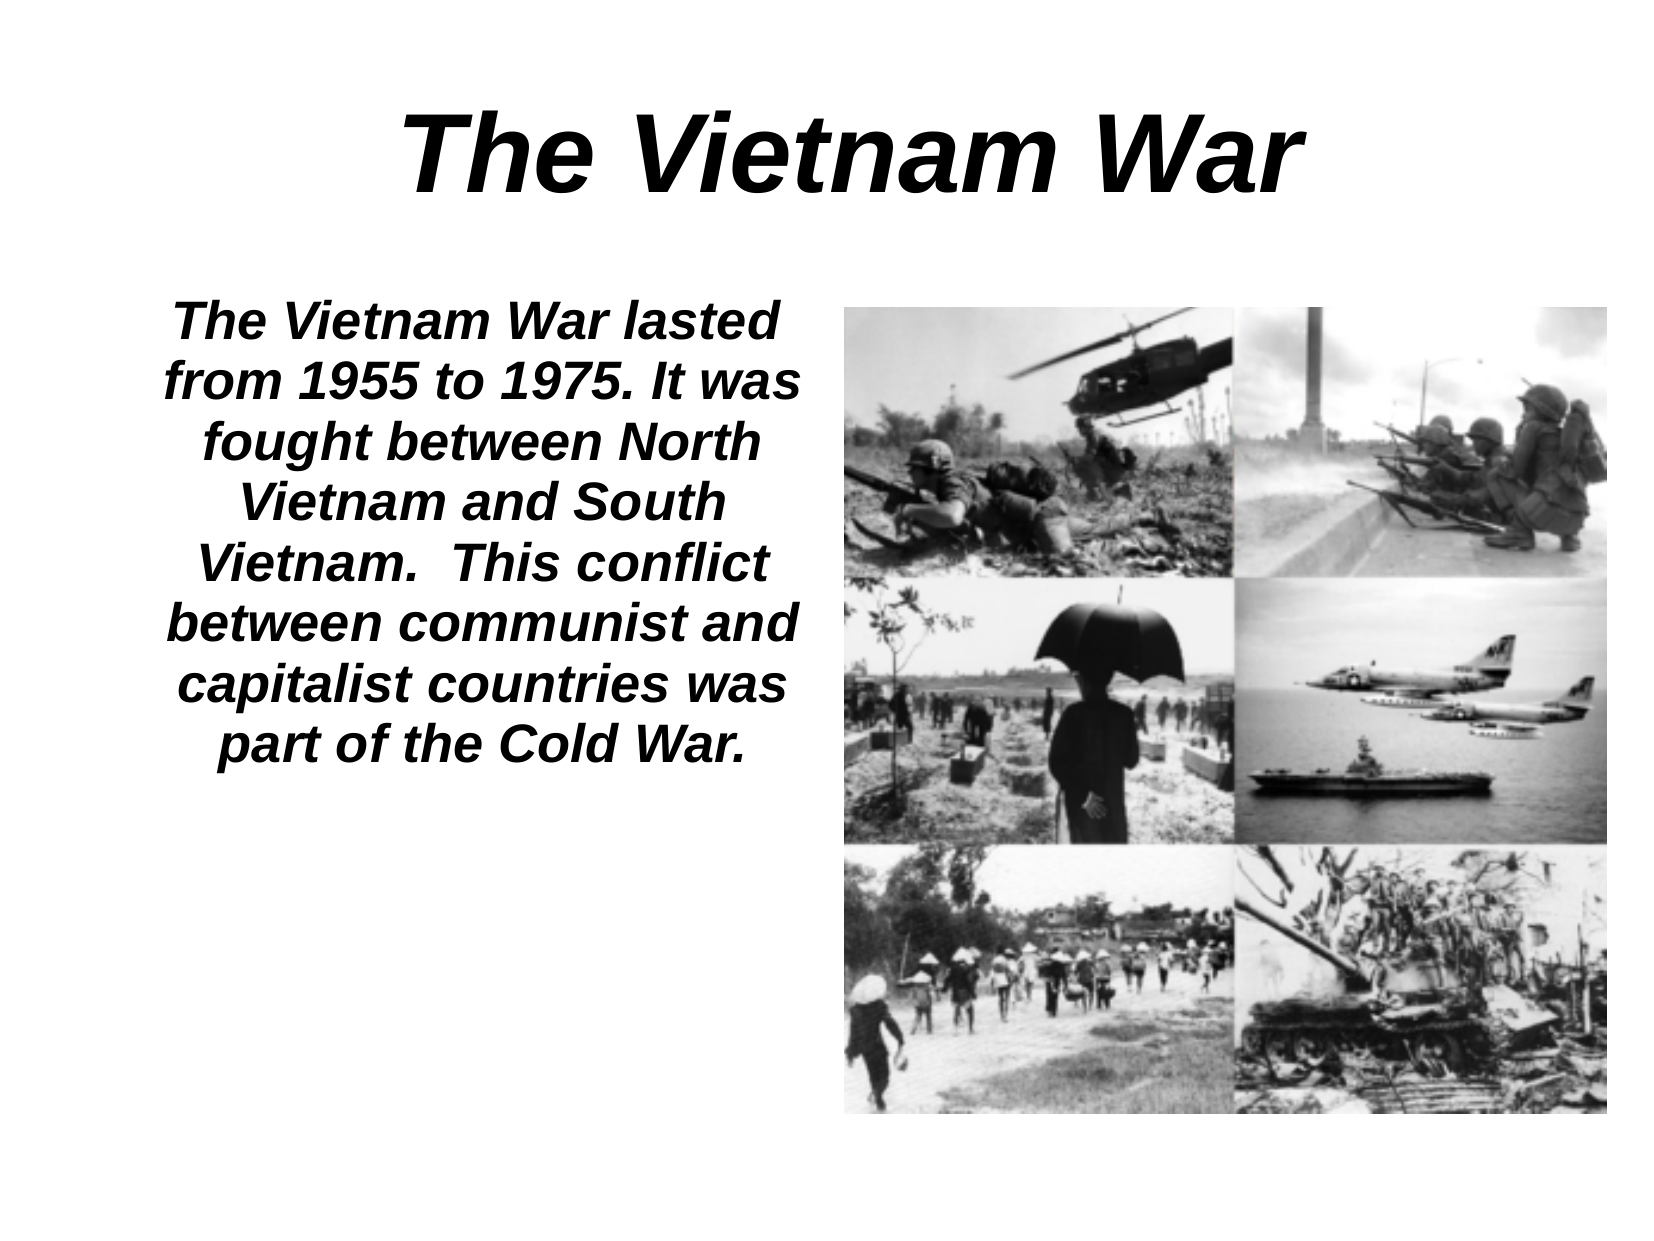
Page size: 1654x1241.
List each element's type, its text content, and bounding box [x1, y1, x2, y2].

title The Vietnam War [82, 49, 1571, 257]
picture [844, 307, 1607, 1114]
list The Vietnam War lasted from 1955 to 1975. It was fought between North Vietnam and South Vietnam. This conflict between communist and capitalist countries was part of the Cold War. [82, 290, 809, 1010]
